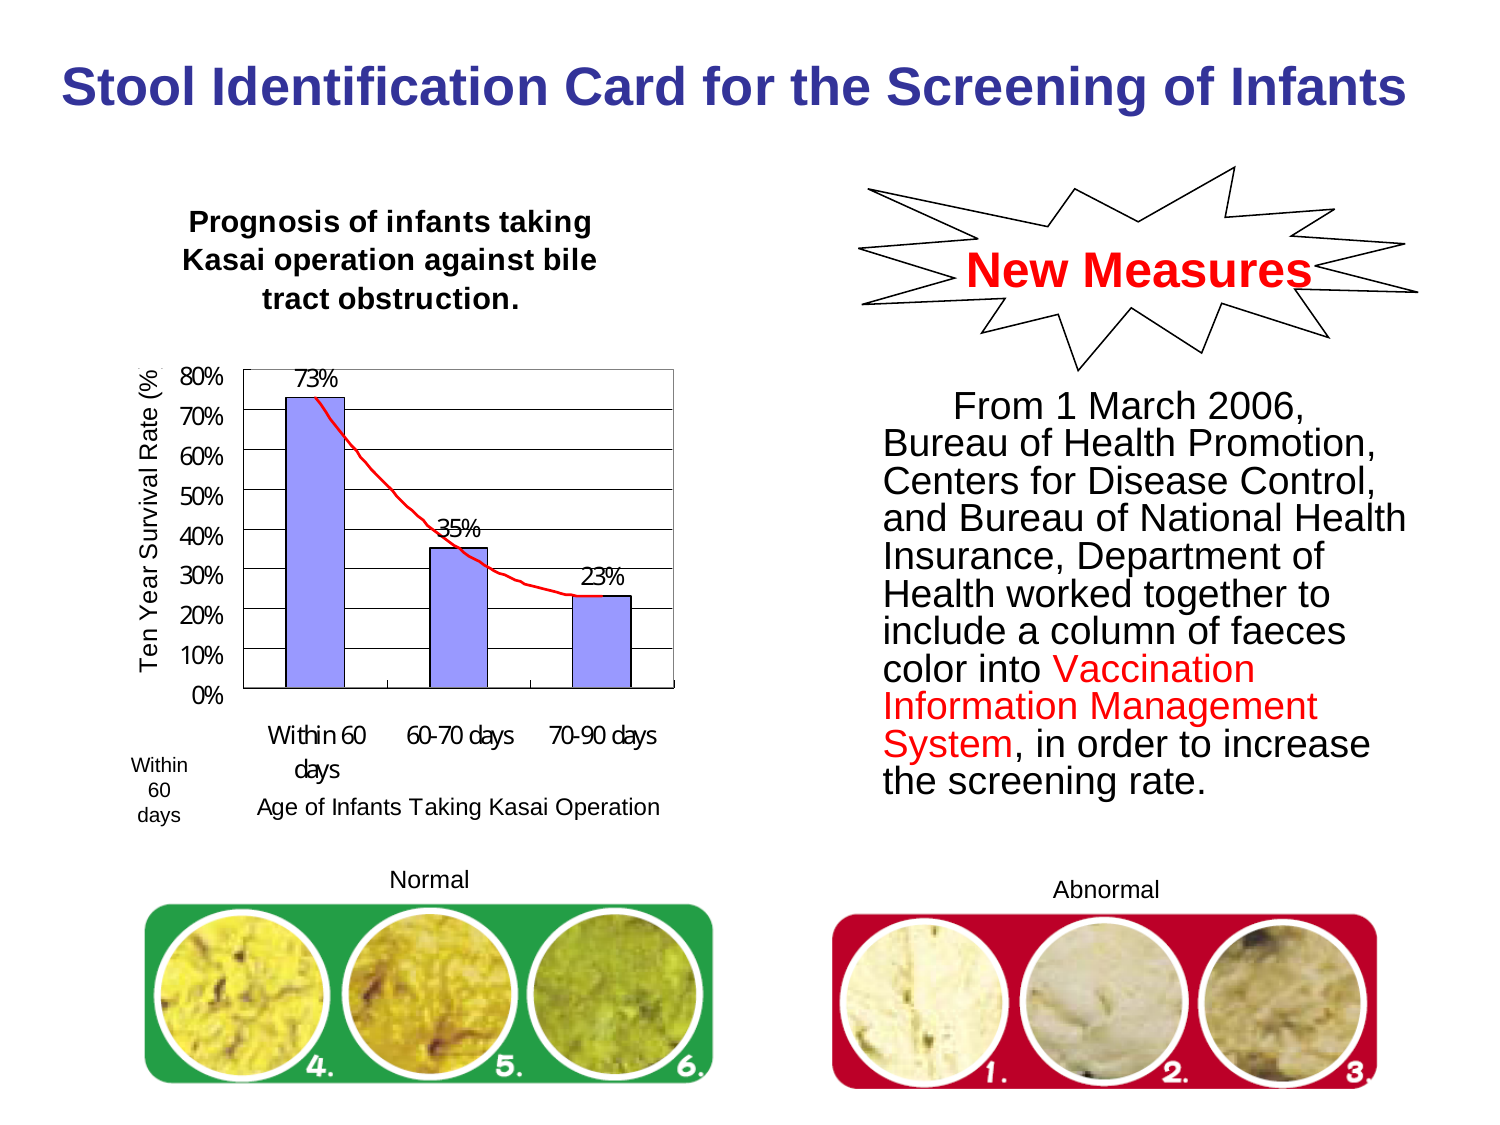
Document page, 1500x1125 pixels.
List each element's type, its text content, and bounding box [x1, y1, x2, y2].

list From 1 March 2006, Bureau of Health Promotion, Centers for Disease Control, and Bureau of National Health Insurance, Department of Health worked together to include a column of faeces color into Vaccination Information Management System, in order to increase the screening rate. [761, 381, 1424, 842]
picture [827, 881, 1381, 1091]
text_box Within 60 days [112, 744, 207, 835]
text_box [123, 172, 703, 248]
text_box New Measures [932, 229, 1347, 305]
chart [87, 176, 694, 847]
title Stool Identification Card for the Screening of Infants [0, 14, 1471, 154]
text_box Normal [358, 861, 501, 902]
picture [136, 869, 720, 1087]
text_box Abnormal [1035, 872, 1178, 912]
